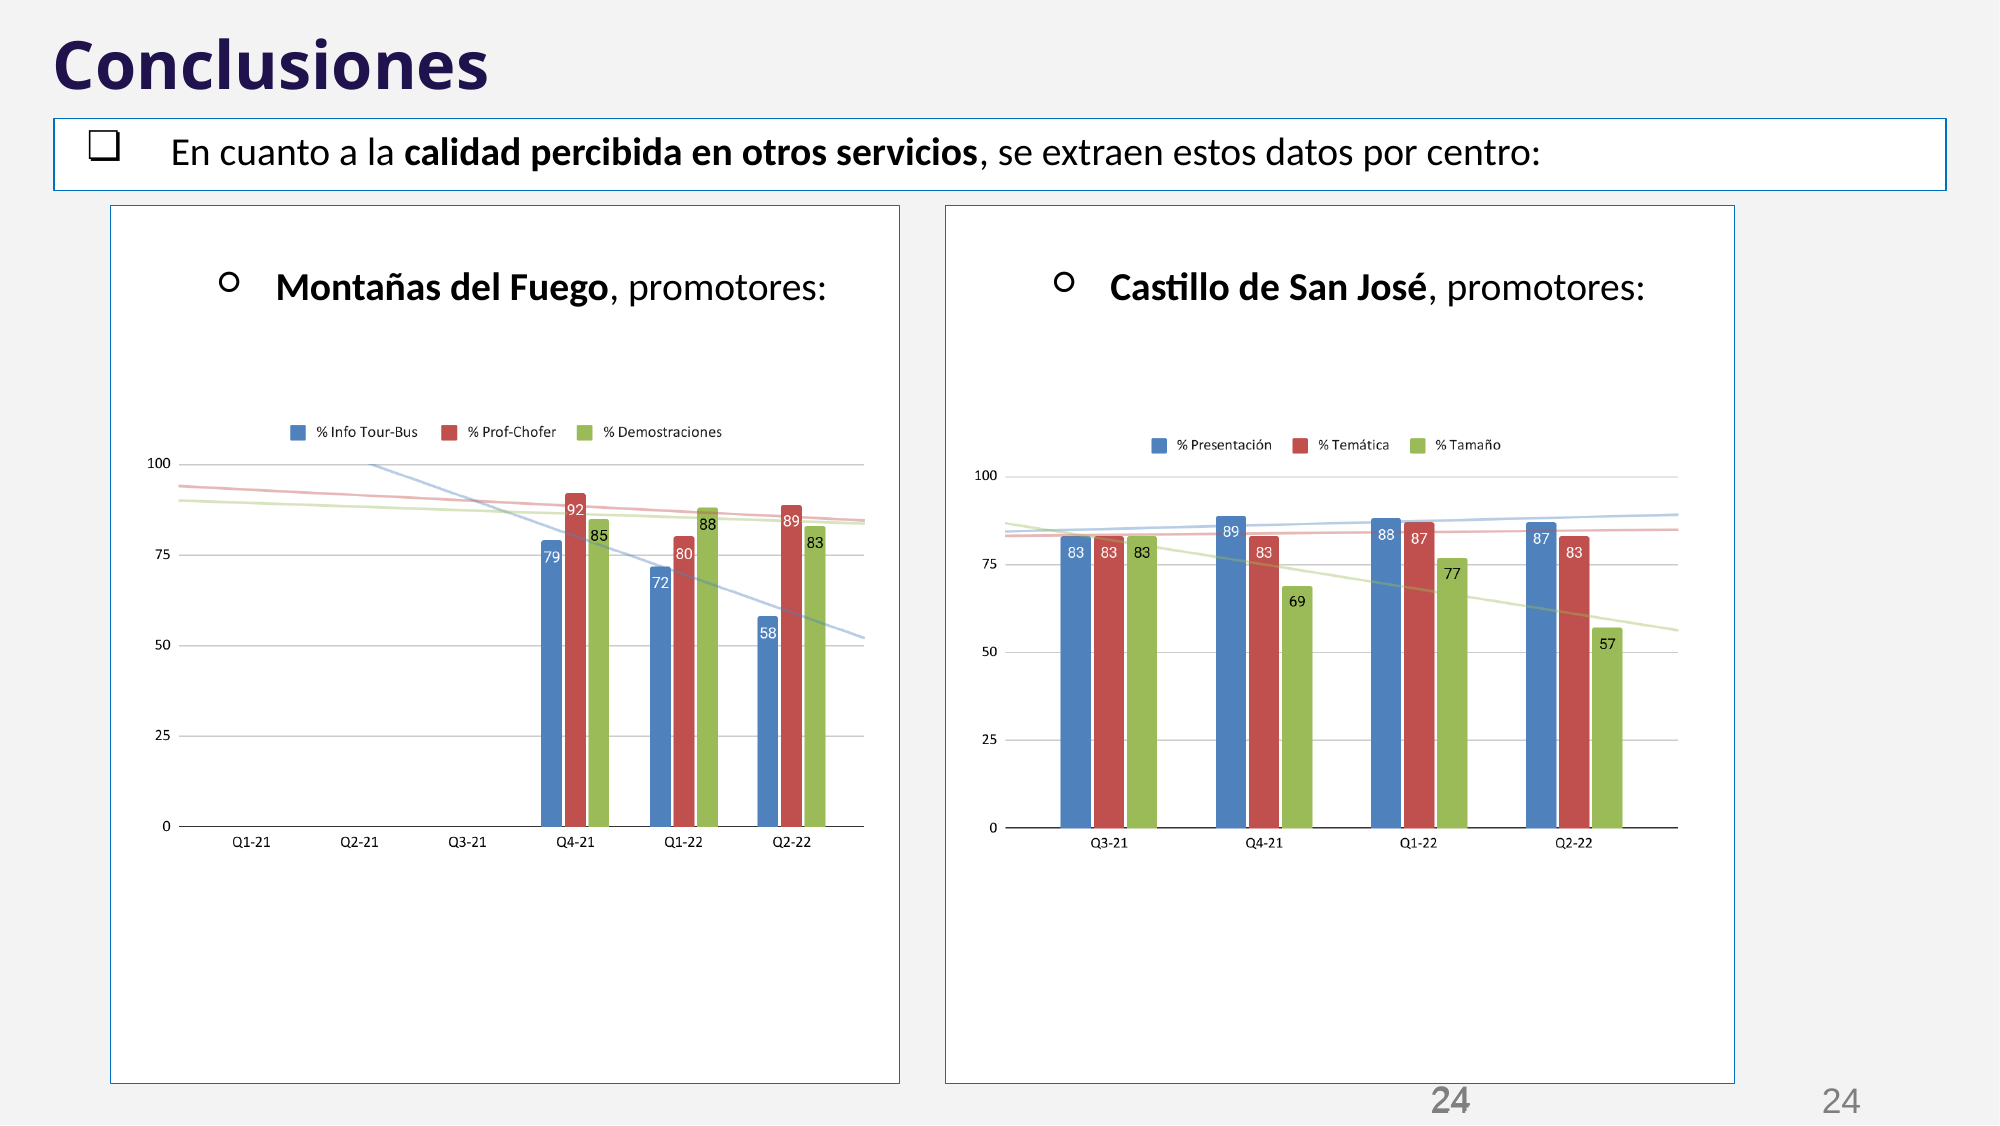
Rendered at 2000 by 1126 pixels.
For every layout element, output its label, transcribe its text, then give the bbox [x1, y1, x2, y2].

text_box Montañas del Fuego, promotores: [110, 205, 900, 1084]
text_box En cuanto a la calidad percibida en otros servicios, se extraen estos datos por centro: [53, 118, 1947, 191]
picture [951, 415, 1701, 874]
picture [123, 401, 888, 874]
text_box <number> [1412, 1069, 1880, 1126]
text_box Conclusiones [52, 0, 1945, 126]
text_box Castillo de San José, promotores: [945, 205, 1735, 1084]
